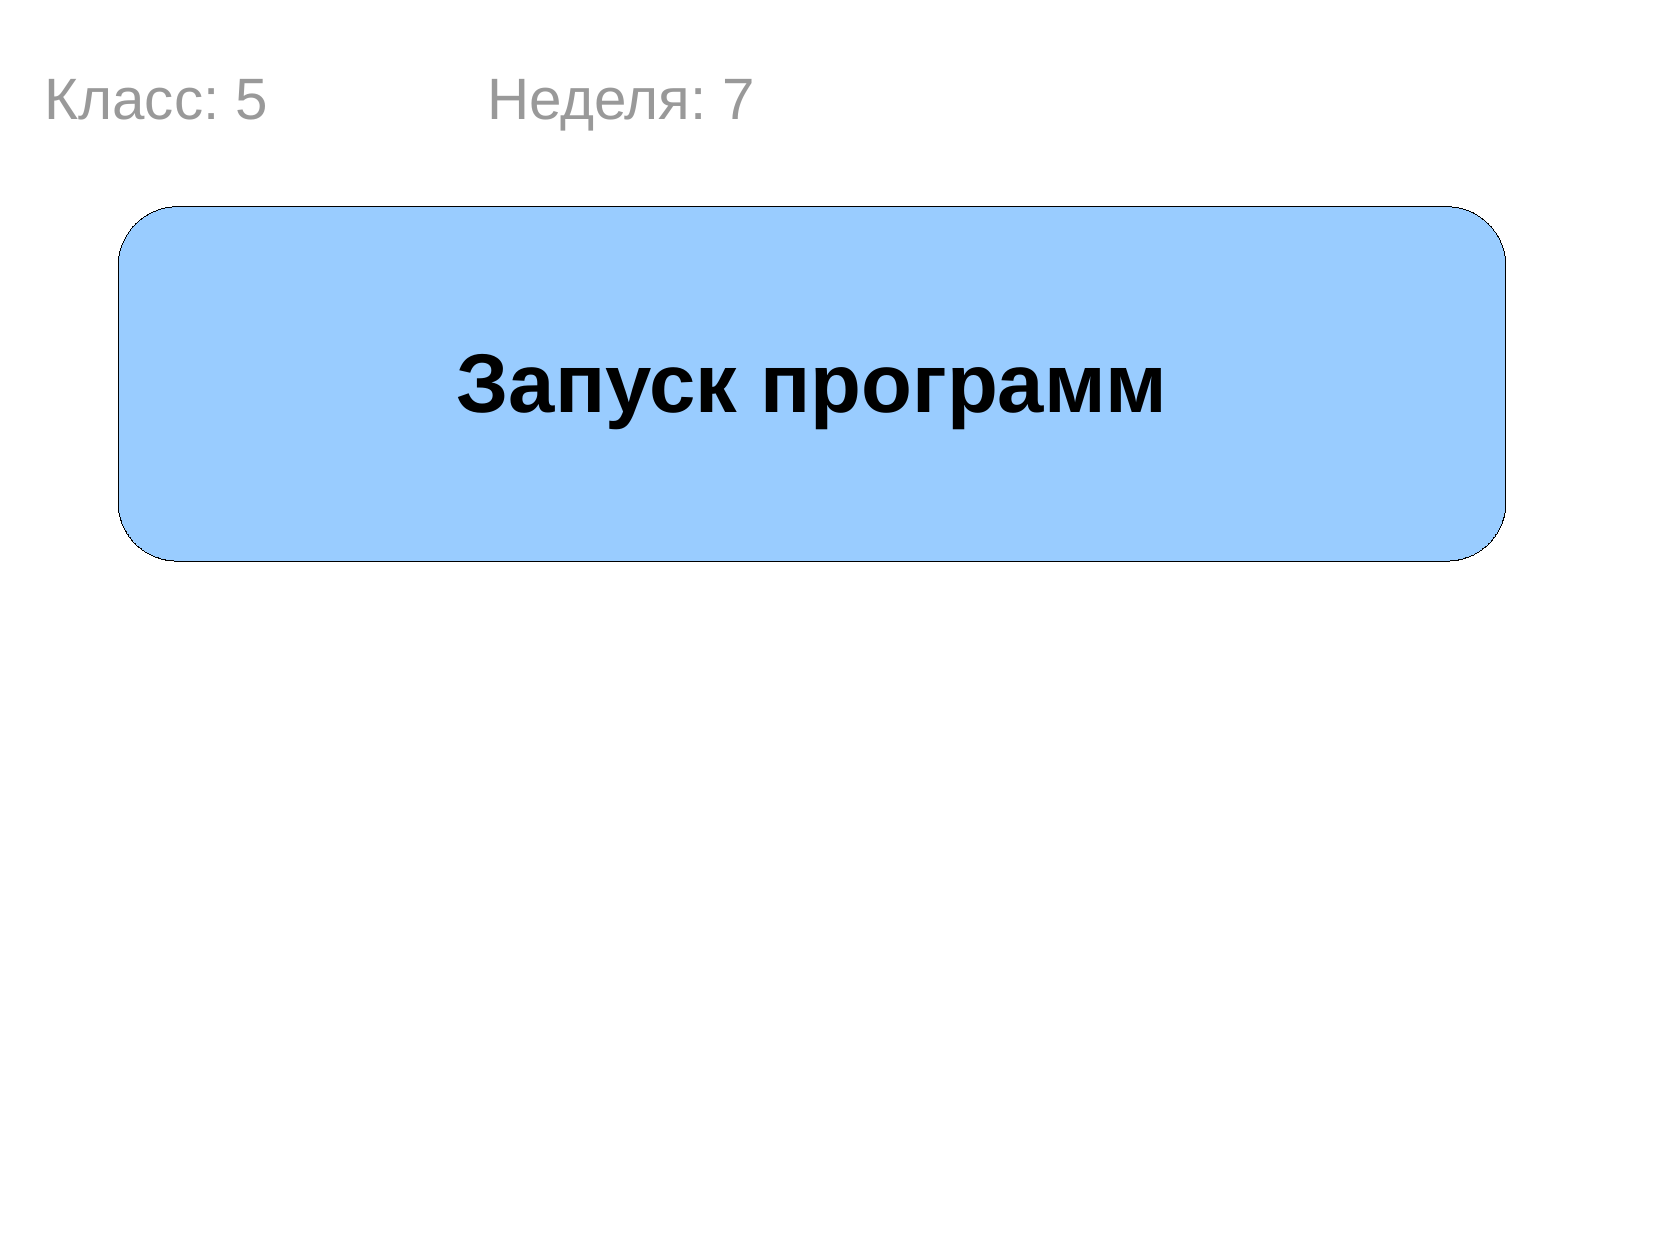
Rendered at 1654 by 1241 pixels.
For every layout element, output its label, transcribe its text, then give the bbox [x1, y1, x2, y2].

text_box Запуск программ [118, 206, 1506, 562]
text_box Класс: 5 Неделя: 7 [29, 59, 975, 139]
